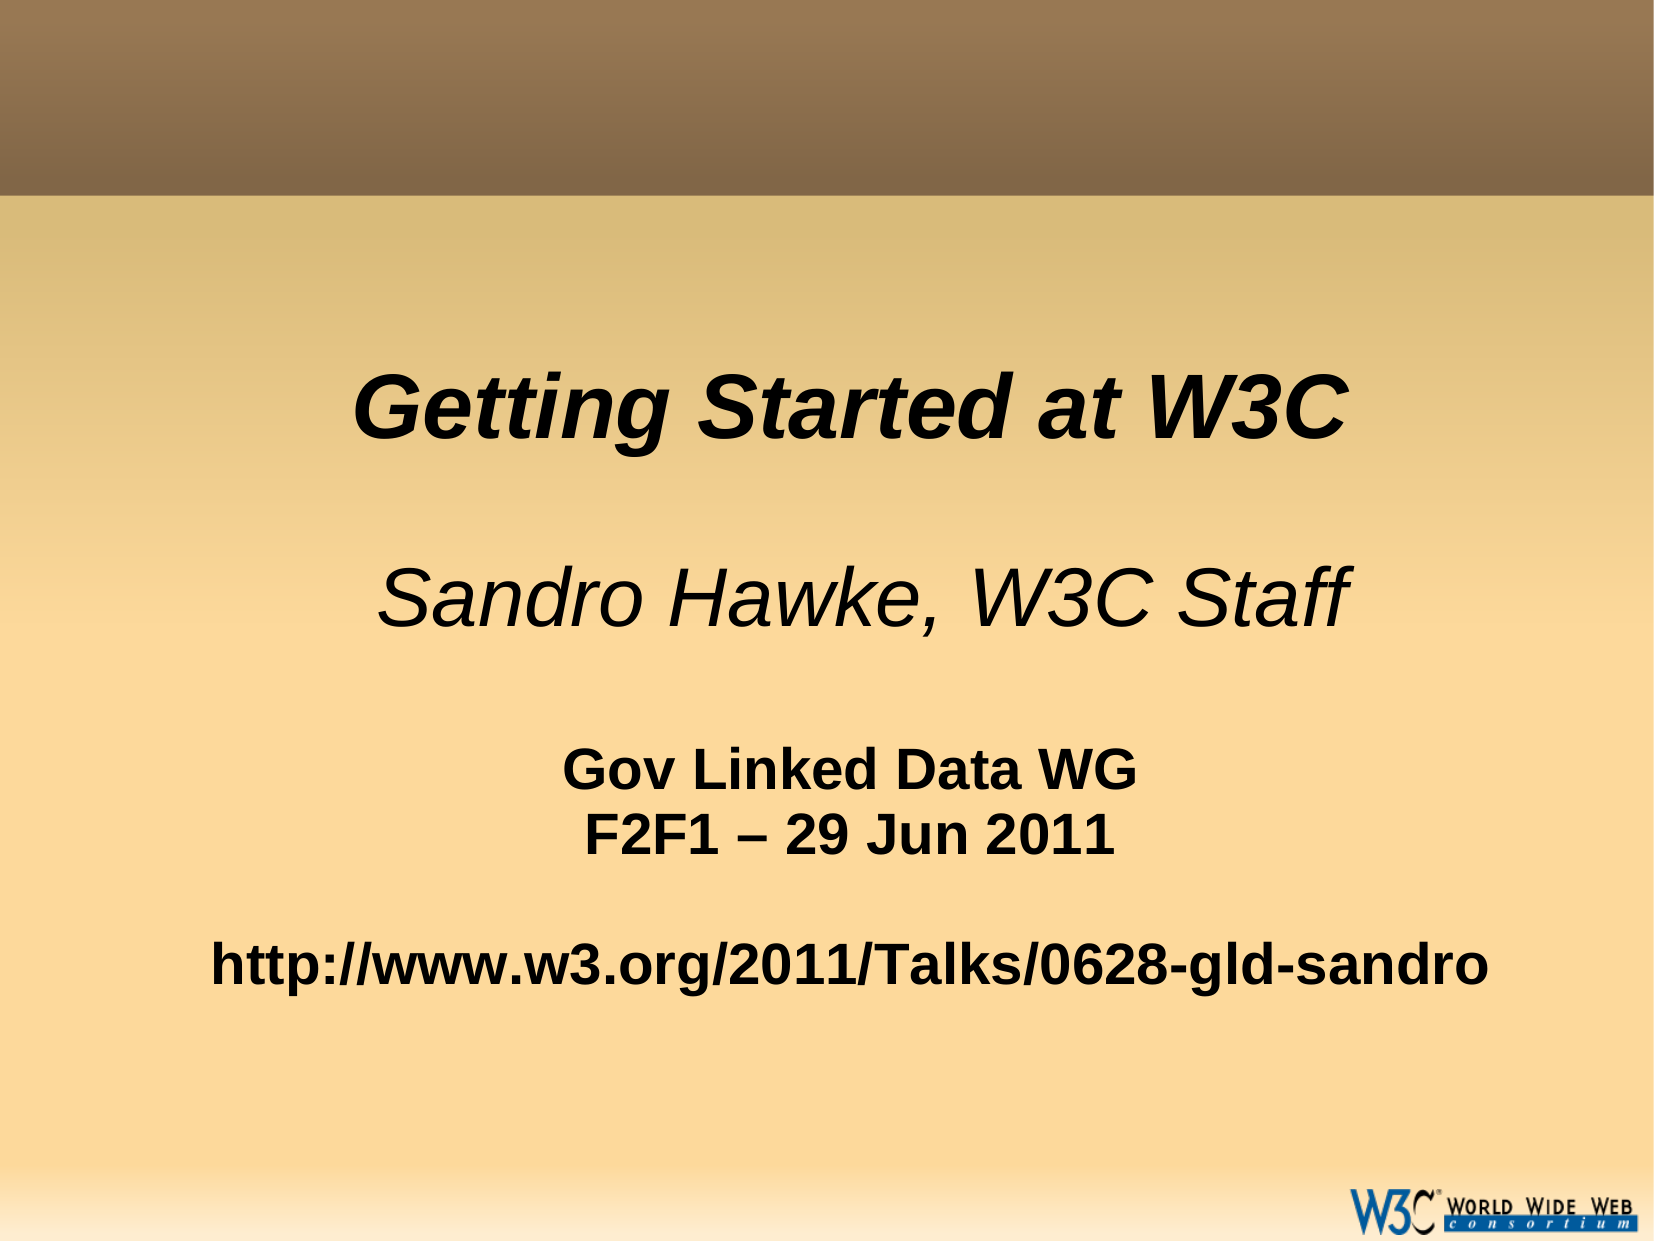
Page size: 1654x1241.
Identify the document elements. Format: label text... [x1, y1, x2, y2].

picture [0, 0, 1654, 1241]
title Getting Started at W3C Sandro Hawke, W3C Staff Gov Linked Data WG F2F1 – 29 Jun 2011 http://www.w3.org/2011/Talks/0628-gld-sandro [118, 262, 1584, 1241]
